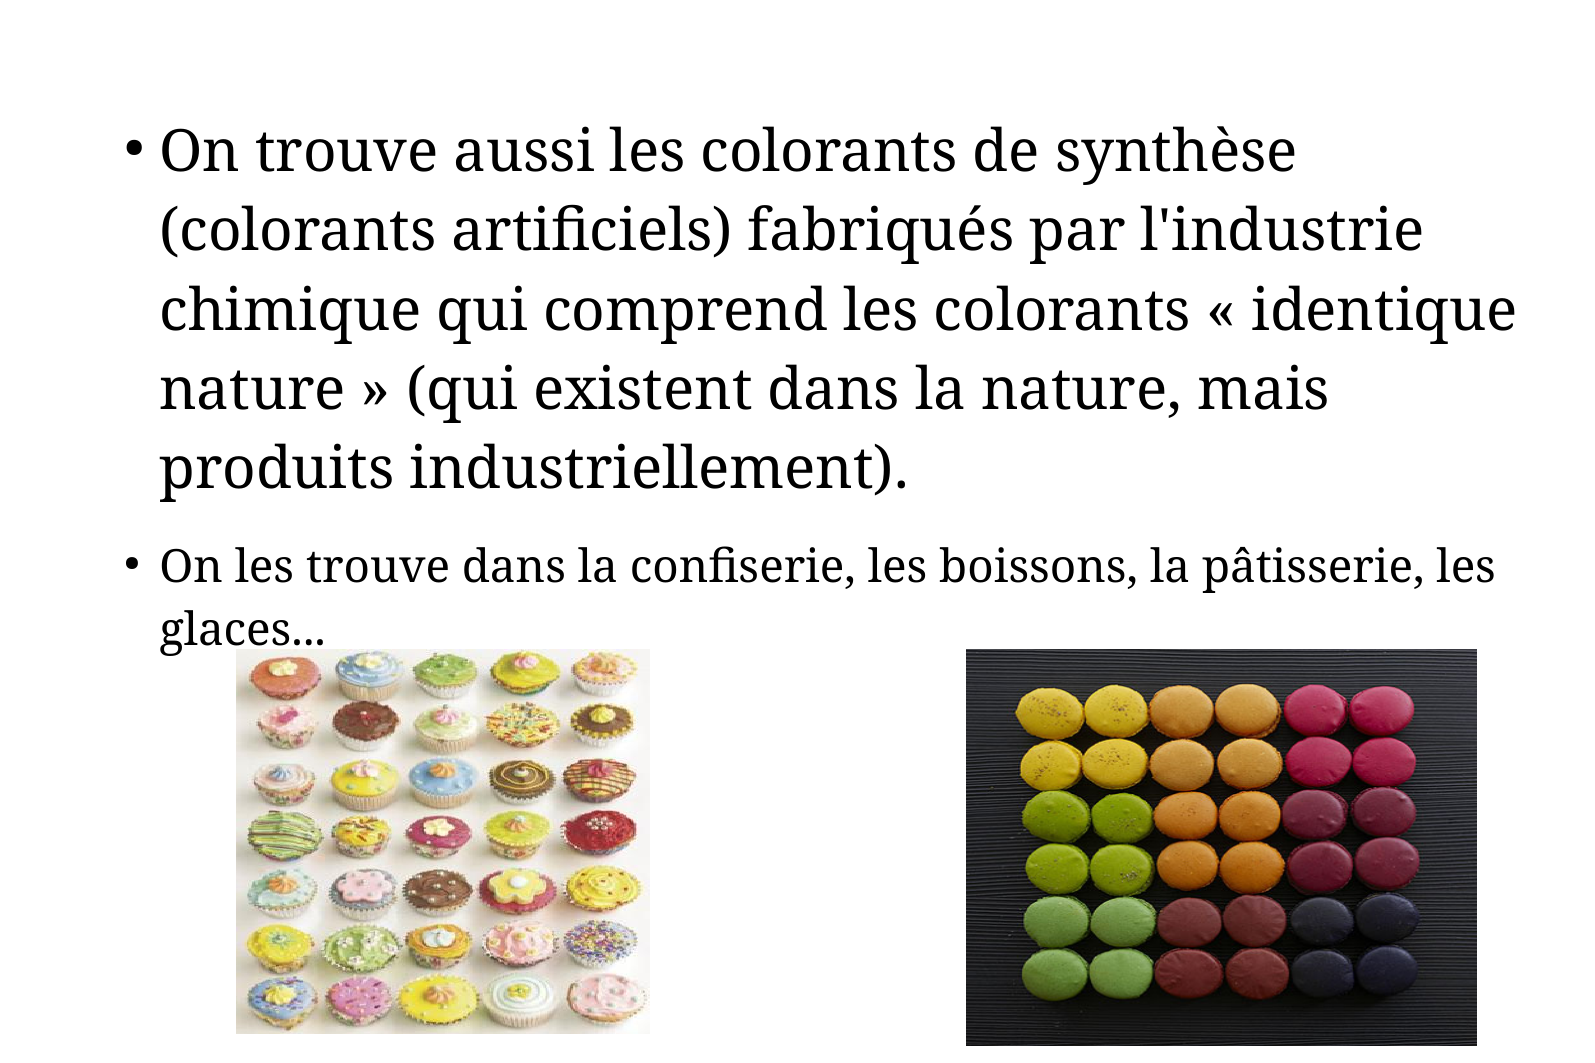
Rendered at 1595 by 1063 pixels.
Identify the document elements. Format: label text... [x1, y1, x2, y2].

subtitle On trouve aussi les colorants de synthèse (colorants artificiels) fabriqués par l'industrie chimique qui comprend les colorants « identique nature » (qui existent dans la nature, mais produits industriellement). [88, 147, 1524, 472]
picture [236, 649, 650, 1034]
text_box On les trouve dans la confiserie, les boissons, la pâtisserie, les glaces... [88, 472, 1524, 657]
picture [966, 649, 1477, 1046]
